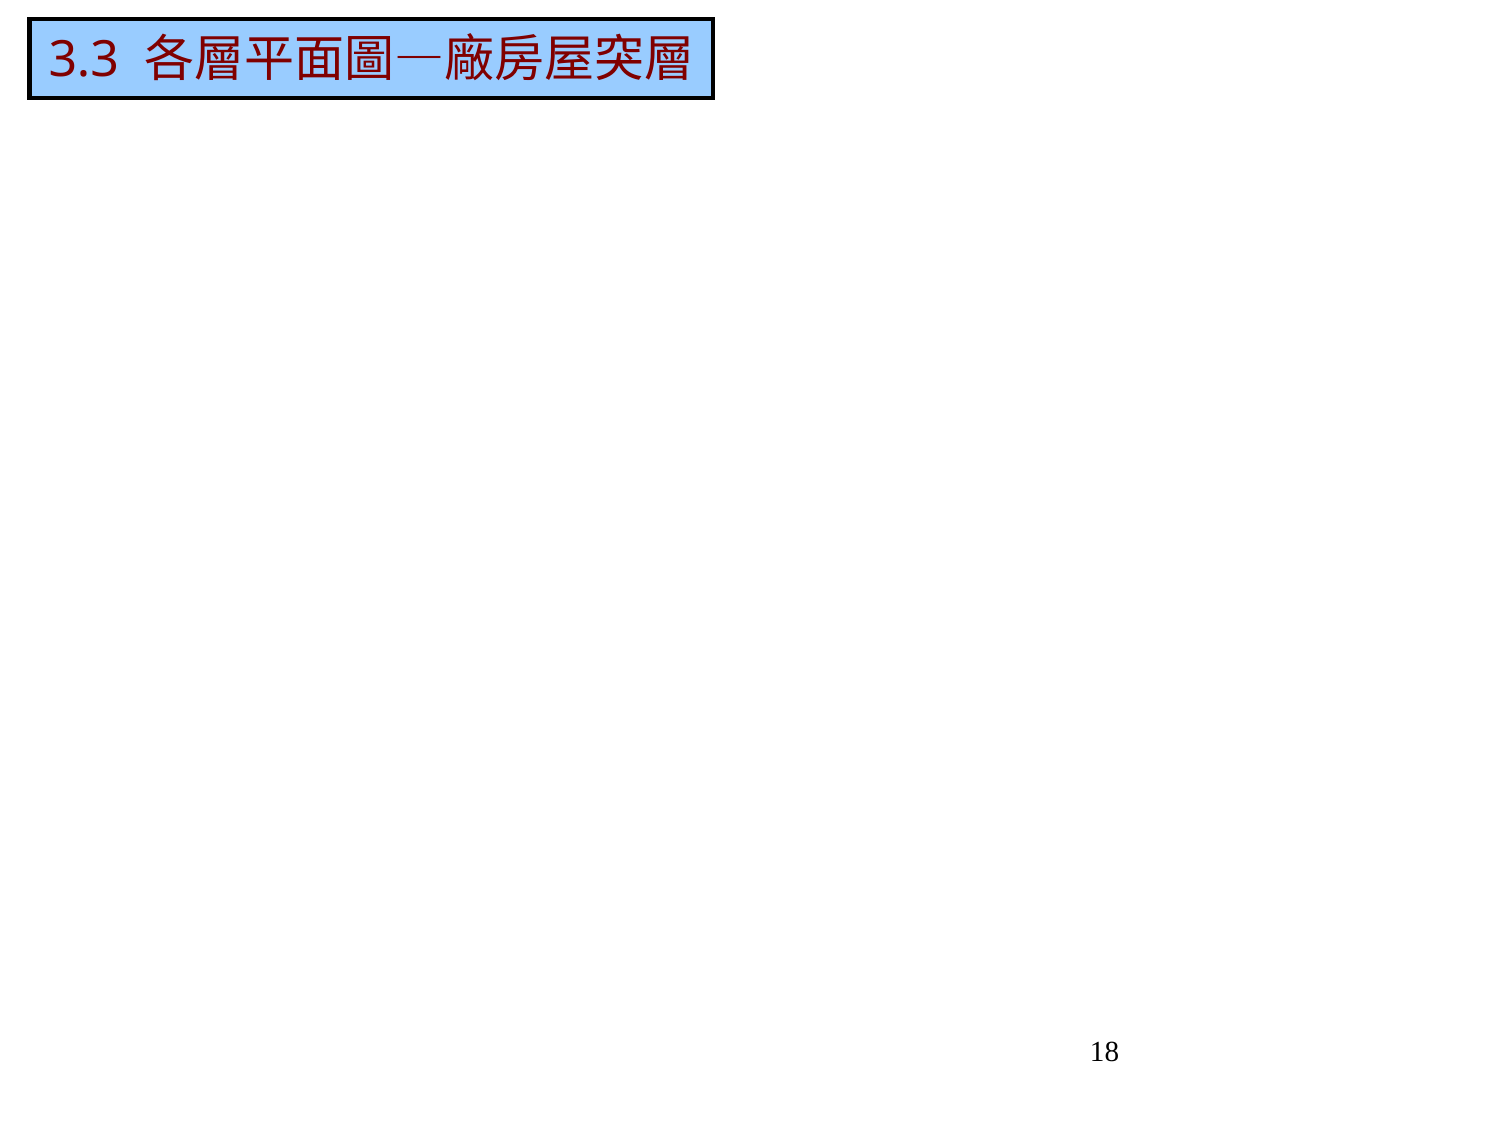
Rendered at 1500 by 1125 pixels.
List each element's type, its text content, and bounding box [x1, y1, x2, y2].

text_box 18 [1074, 1025, 1388, 1101]
text_box 3.3 各層平面圖—廠房屋突層 [29, 19, 714, 99]
